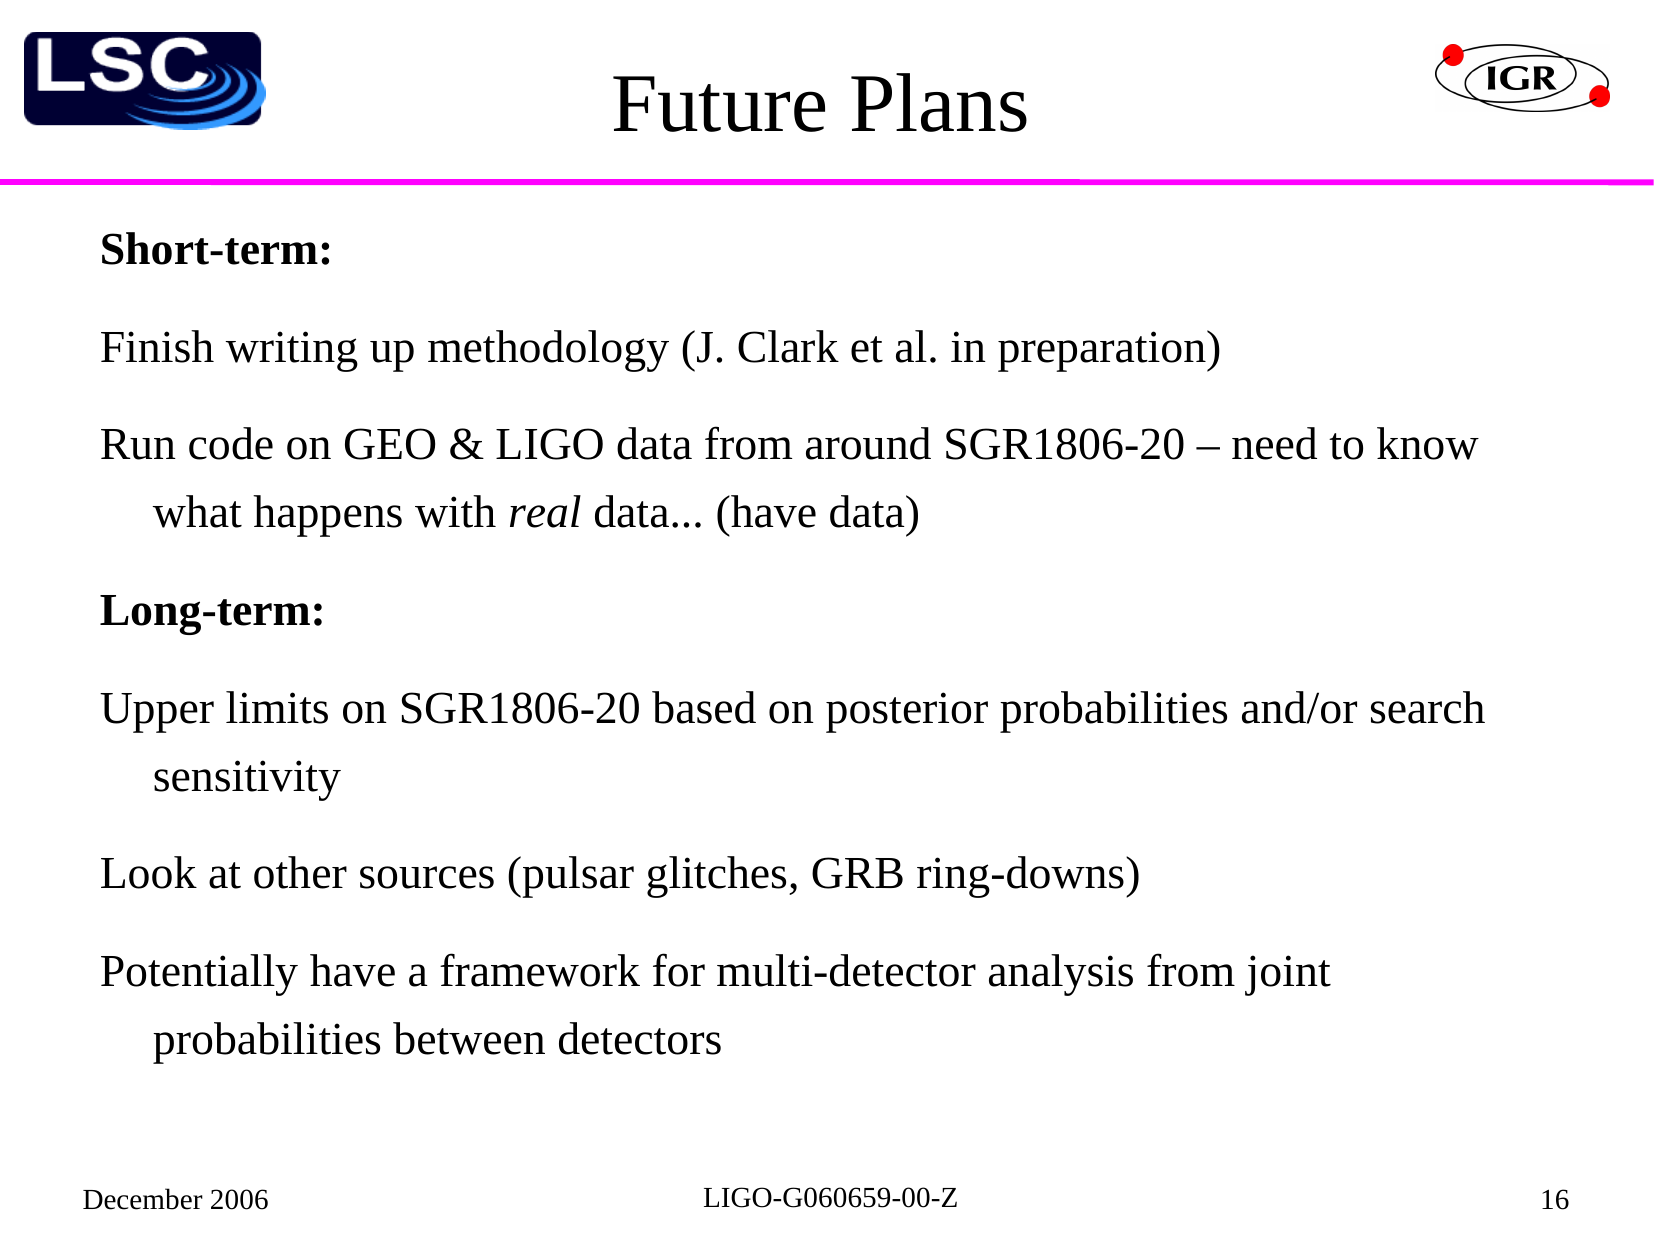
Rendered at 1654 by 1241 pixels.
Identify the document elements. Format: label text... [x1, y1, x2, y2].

picture [1565, 44, 1610, 112]
list Short-term: Finish writing up methodology (J. Clark et al. in preparation) Run code on GEO & LIGO data from around SGR1806-20 – need to know what happens with real data... (have data) Long-term: Upper limits on SGR1806-20 based on posterior probabilities and/or search sensitivity Look at other sources (pulsar glitches, GRB ring-downs) Potentially have a framework for multi-detector analysis from joint probabilities between detectors [82, 206, 1571, 1093]
picture [24, 32, 76, 130]
title Future Plans [76, 0, 1565, 207]
